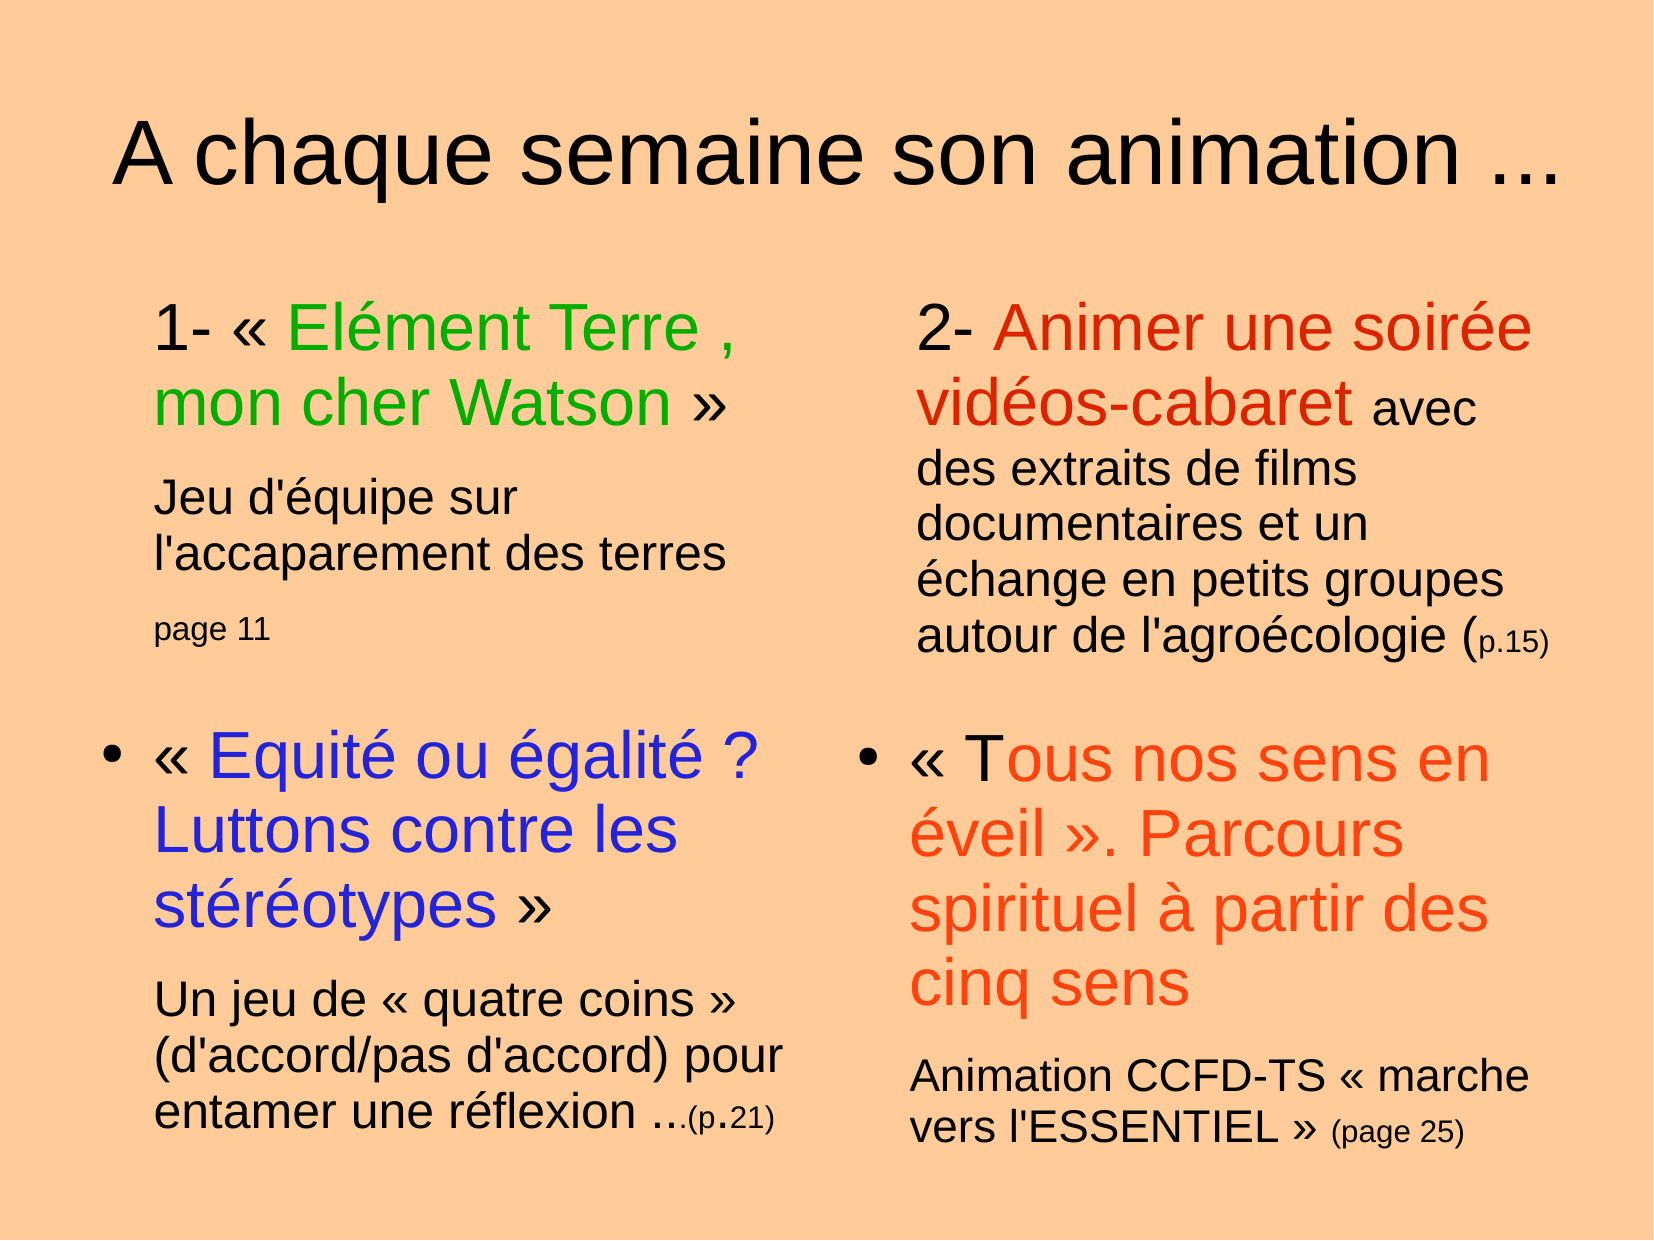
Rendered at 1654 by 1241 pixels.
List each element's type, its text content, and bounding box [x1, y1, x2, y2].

title A chaque semaine son animation ... [82, 49, 1571, 257]
list 2- Animer une soirée vidéos-cabaret avec des extraits de films documentaires et un échange en petits groupes autour de l'agroécologie (p.15) [845, 290, 1572, 681]
list « Equité ou égalité ? Luttons contre les stéréotypes » Un jeu de « quatre coins » (d'accord/pas d'accord) pour entamer une réflexion ...(p.21) [82, 717, 809, 1139]
list 1- « Elément Terre , mon cher Watson » Jeu d'équipe sur l'accaparement des terres page 11 [82, 290, 809, 681]
list « Tous nos sens en éveil ». Parcours spirituel à partir des cinq sens Animation CCFD-TS « marche vers l'ESSENTIEL » (page 25) [838, 720, 1565, 1152]
